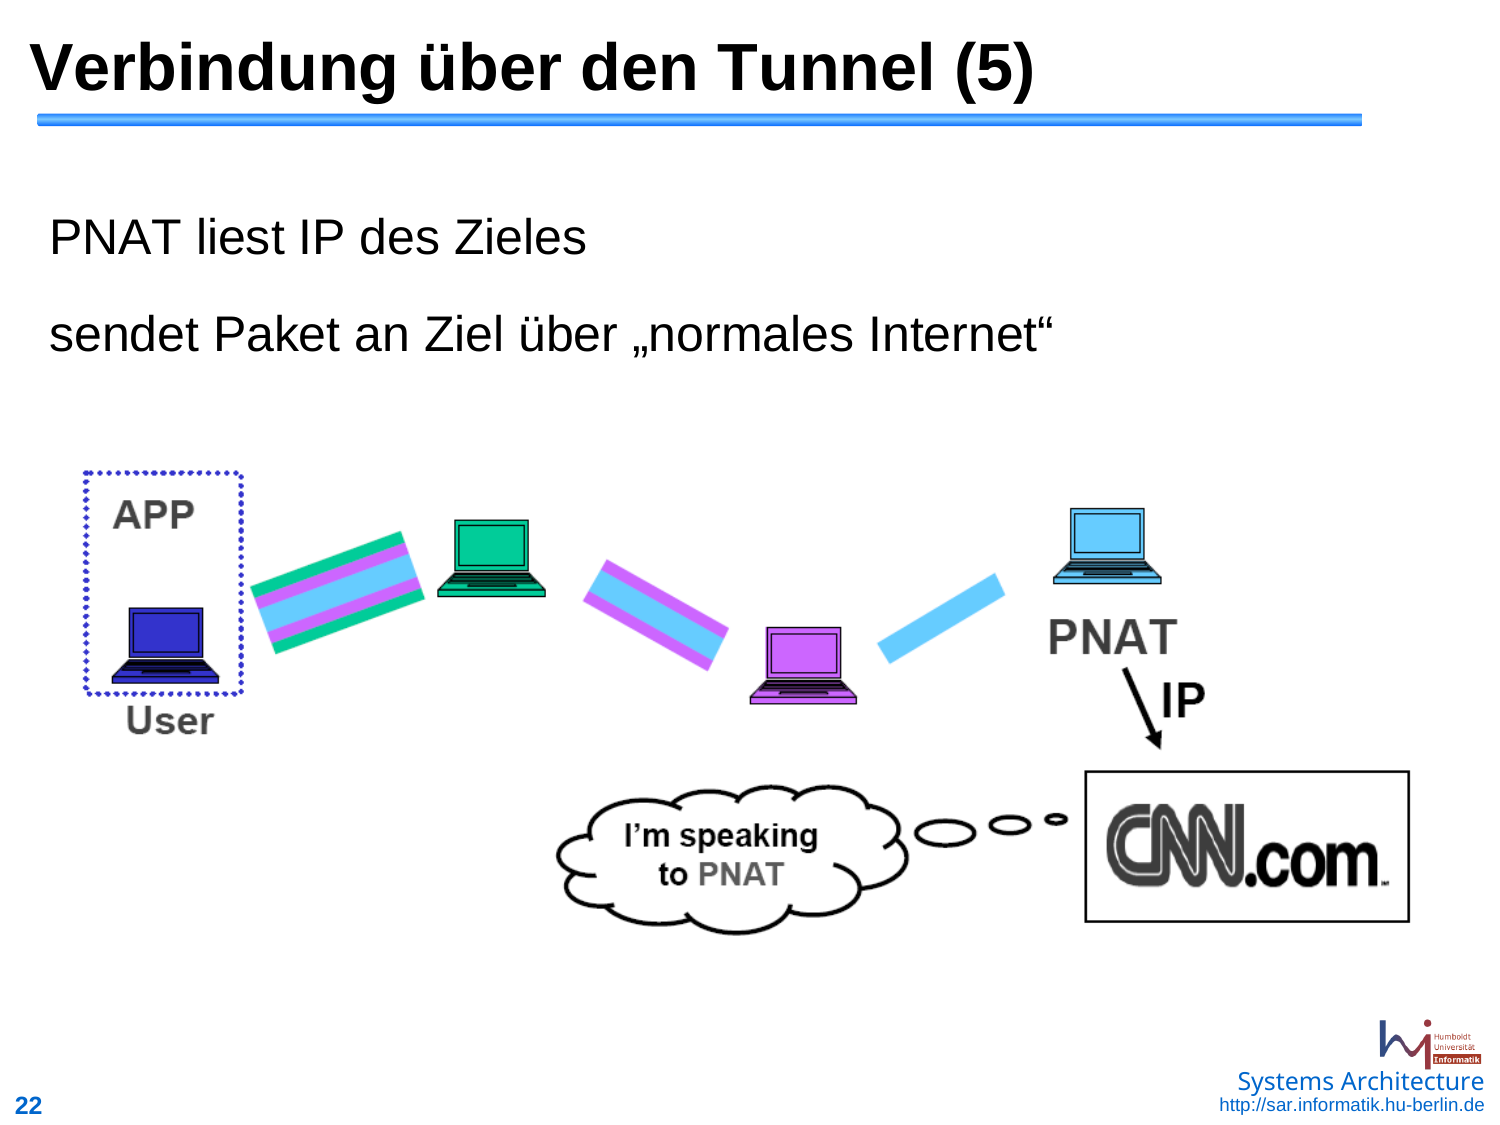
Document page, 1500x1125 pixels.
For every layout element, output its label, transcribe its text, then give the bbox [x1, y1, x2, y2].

picture [74, 459, 1418, 945]
picture [1376, 1016, 1483, 1071]
title Verbindung über den Tunnel (5) [29, 19, 1500, 115]
list PNAT liest IP des Zieles sendet Paket an Ziel über „normales Internet“ [34, 174, 1452, 342]
